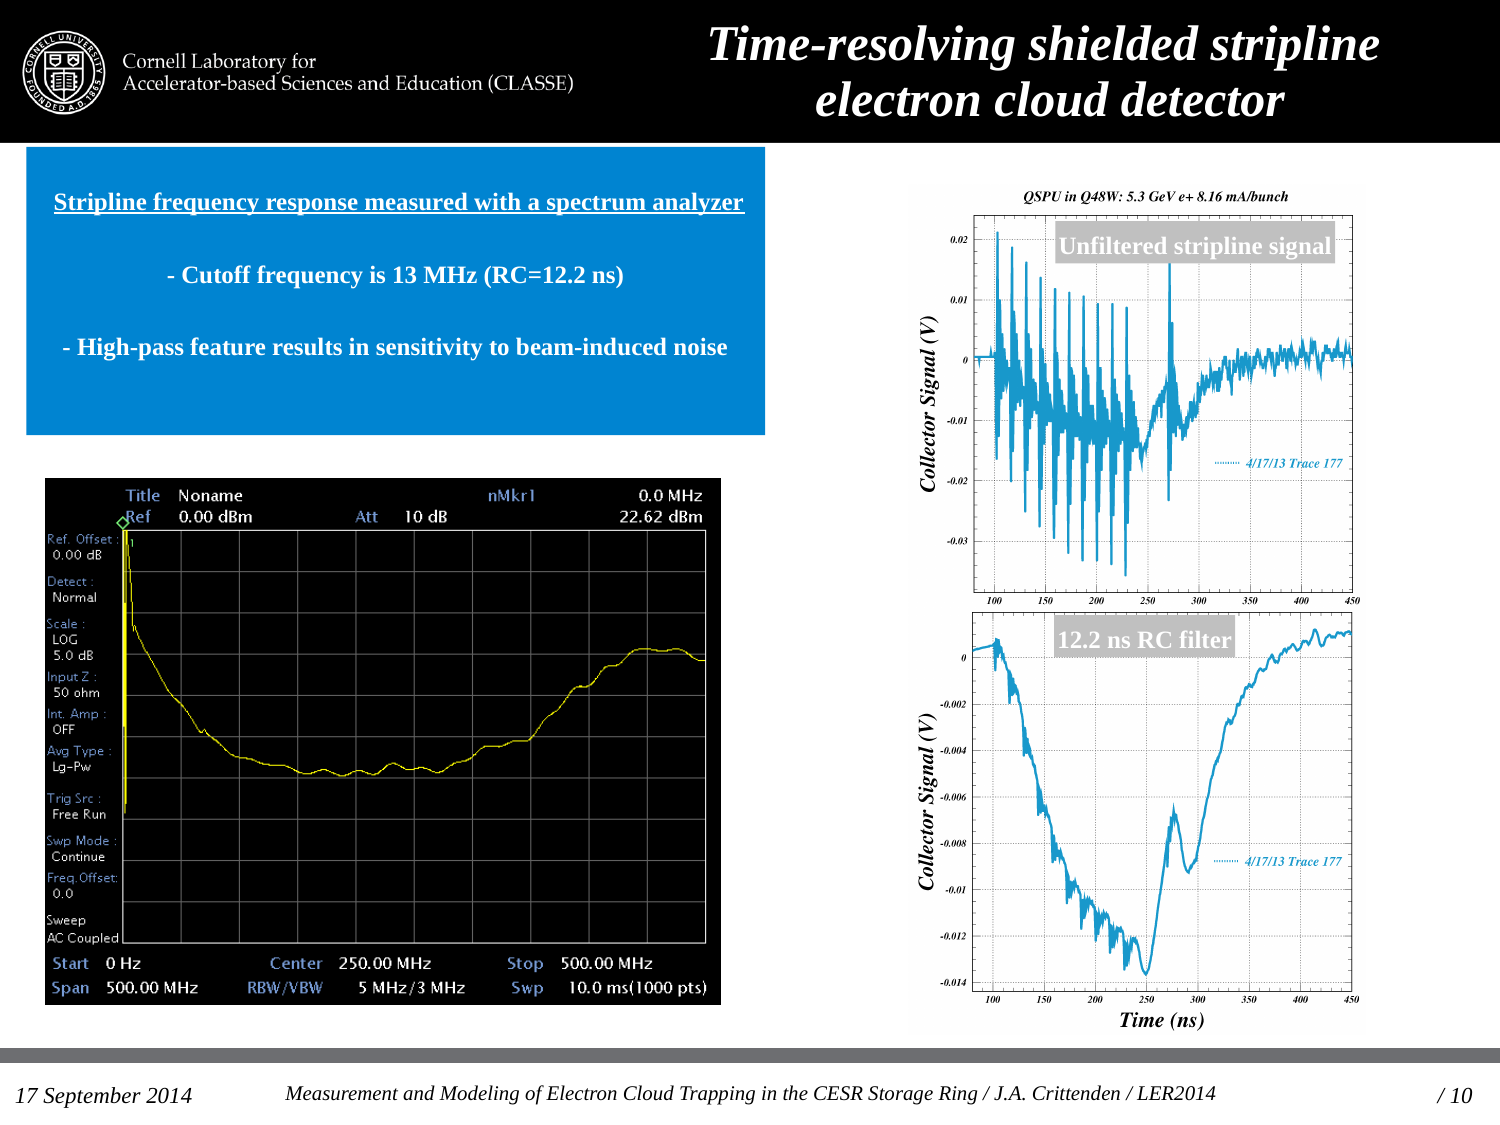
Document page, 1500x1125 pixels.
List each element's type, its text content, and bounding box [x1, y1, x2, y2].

title Time-resolving shielded stripline electron cloud detector [600, 7, 1500, 136]
text_box Unfiltered stripline signal [1055, 221, 1336, 264]
text_box Stripline frequency response measured with a spectrum analyzer - Cutoff frequency is 13 MHz (RC=12.2 ns) - High-pass feature results in sensitivity to beam-induced noise [26, 146, 766, 436]
text_box 12.2 ns RC filter [1054, 615, 1236, 658]
picture [45, 478, 721, 1006]
picture [0, 0, 1500, 143]
picture [908, 184, 1366, 1036]
